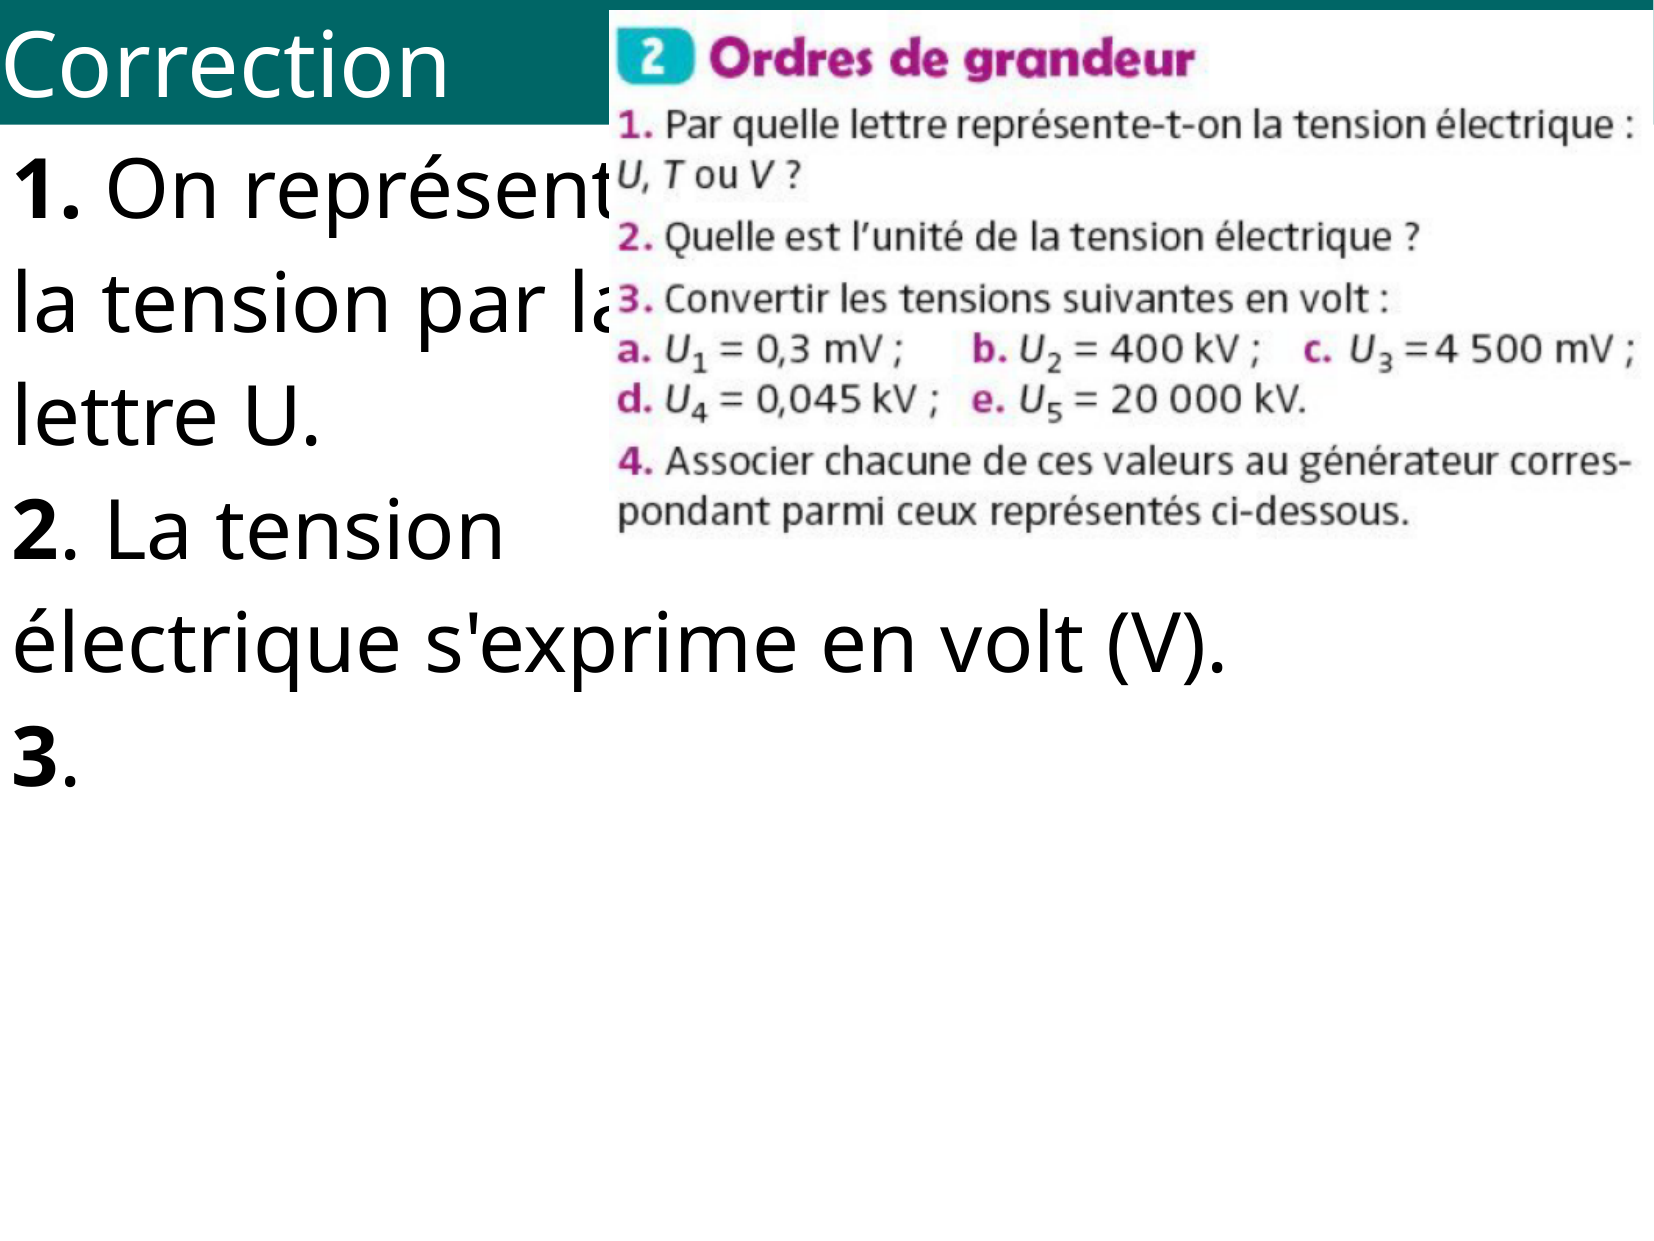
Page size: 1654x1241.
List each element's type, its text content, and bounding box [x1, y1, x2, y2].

subtitle 1. On représente la tension par la lettre U. 2. La tension électrique s'exprime en volt (V). 3. [11, 129, 1642, 1229]
picture [609, 10, 1654, 544]
title Correction [0, 4, 1654, 120]
